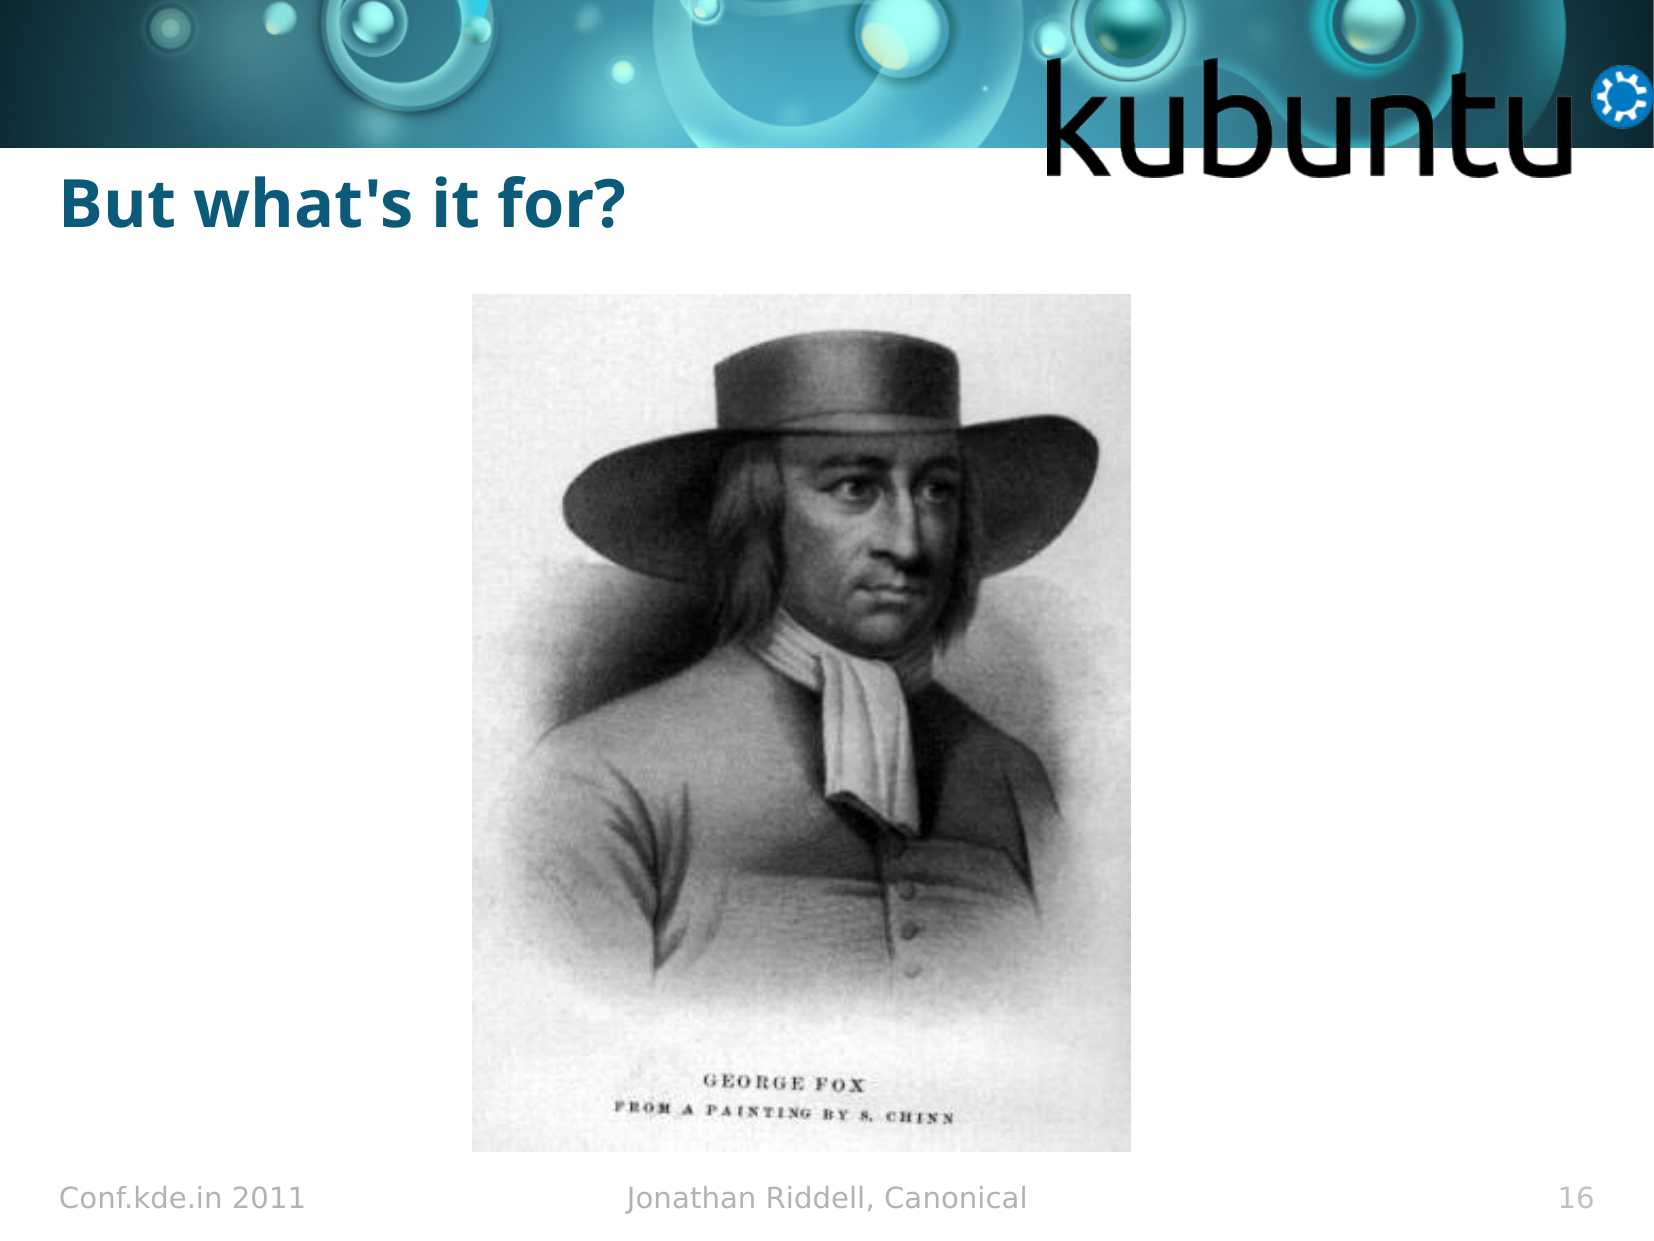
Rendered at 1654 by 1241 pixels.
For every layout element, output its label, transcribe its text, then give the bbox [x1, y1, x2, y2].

picture [0, 0, 1654, 178]
title But what's it for? [59, 164, 1595, 240]
picture [472, 294, 1131, 1152]
